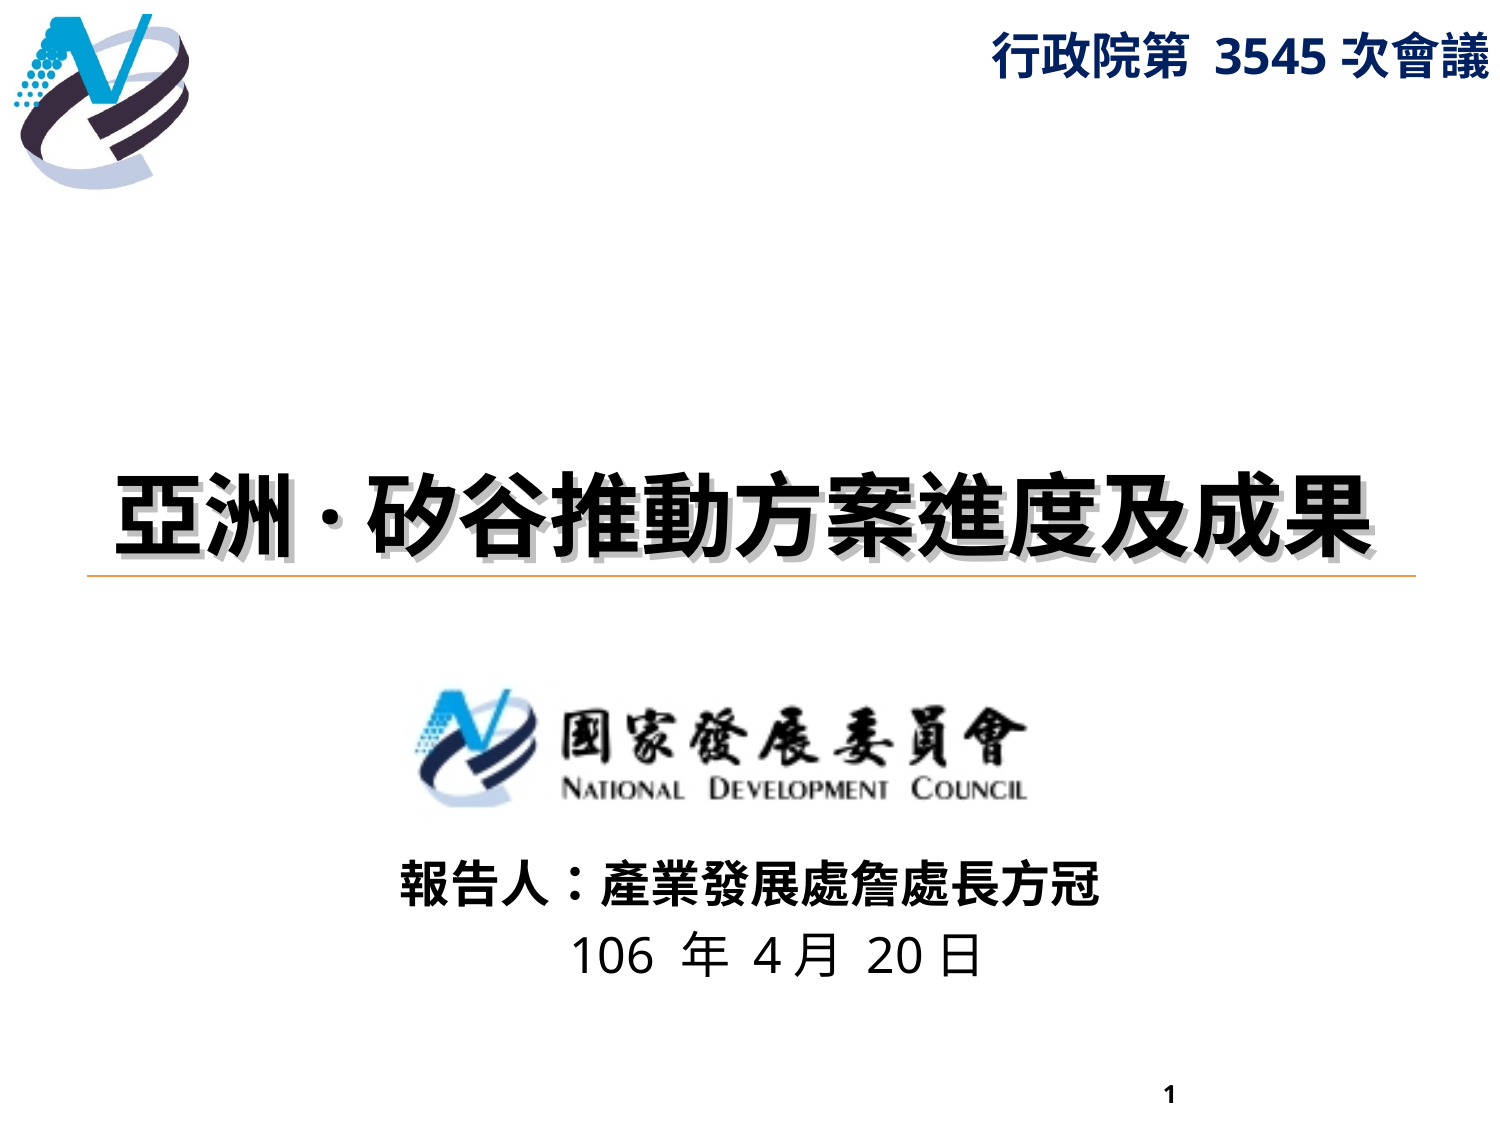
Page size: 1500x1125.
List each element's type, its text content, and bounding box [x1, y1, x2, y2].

text_box 1 [1147, 1065, 1498, 1125]
subtitle 106 年 4月 20日 [189, 705, 1315, 1020]
picture [403, 677, 1041, 821]
text_box 報告人：產業發展處詹處長方冠 [187, 845, 1313, 944]
title 亞洲·矽谷推動方案進度及成果 [13, 184, 1474, 576]
text_box 行政院第 3545次會議 [976, 17, 1500, 92]
